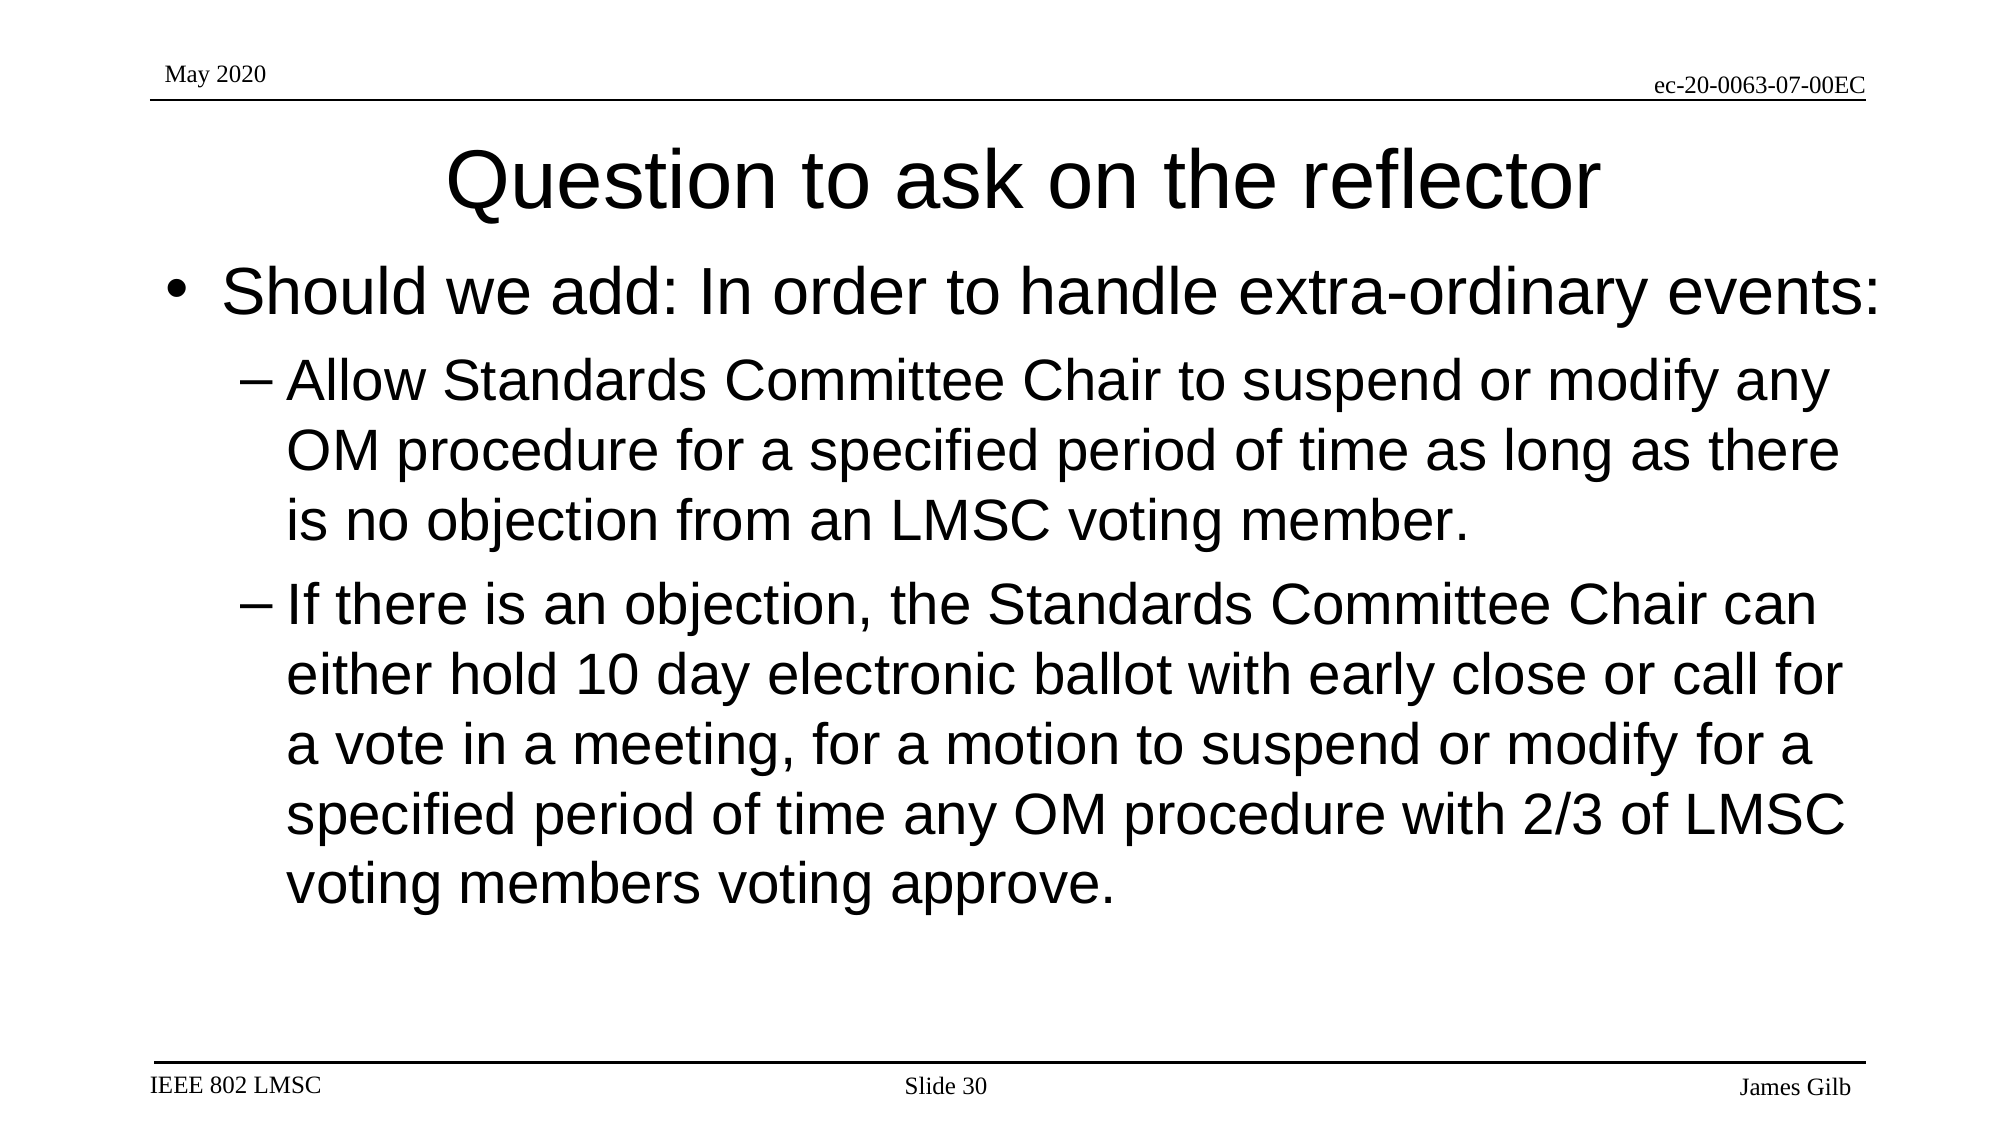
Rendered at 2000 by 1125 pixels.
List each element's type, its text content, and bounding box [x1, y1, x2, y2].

list Should we add: In order to handle extra-ordinary events: Allow Standards Committee Chair to suspend or modify any OM procedure for a specified period of time as long as there is no objection from an LMSC voting member. If there is an objection, the Standards Committee Chair can either hold 10 day electronic ballot with early close or call for a vote in a meeting, for a motion to suspend or modify for a specified period of time any OM procedure with 2/3 of LMSC voting members voting approve. [149, 239, 1900, 1051]
title Question to ask on the reflector [149, 112, 1900, 238]
